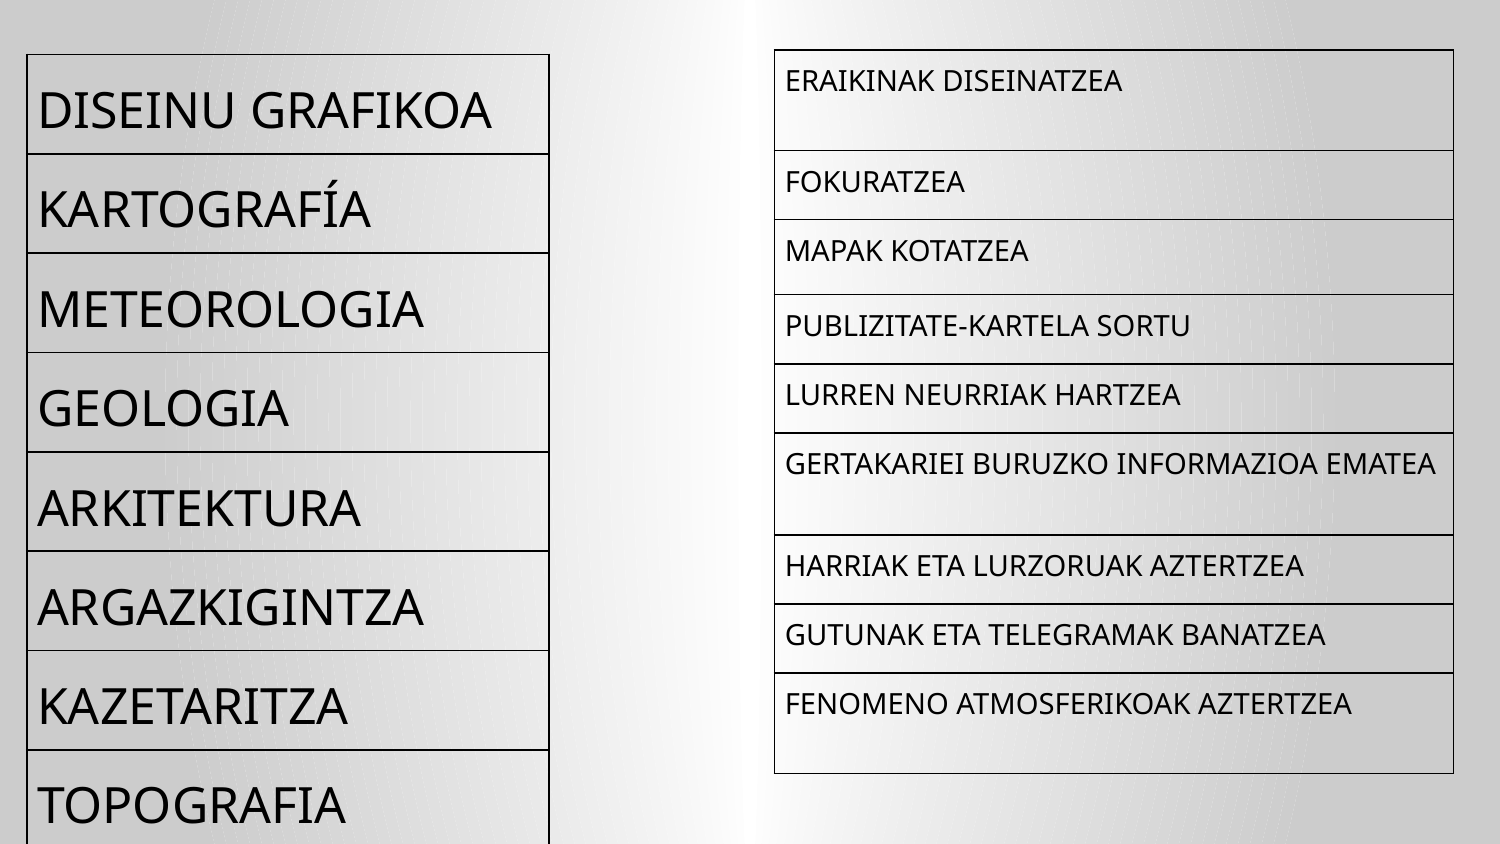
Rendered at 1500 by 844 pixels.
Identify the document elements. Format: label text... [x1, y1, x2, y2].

table_cell ARGAZKIGINTZA [28, 552, 548, 650]
table_cell TOPOGRAFIA [28, 751, 548, 844]
table_cell METEOROLOGIA [28, 254, 548, 352]
table_cell GEOLOGIA [28, 353, 548, 451]
table_cell HARRIAK ETA LURZORUAK AZTERTZEA [775, 536, 1453, 603]
table_cell PUBLIZITATE-KARTELA SORTU [775, 295, 1453, 363]
table_cell KARTOGRAFÍA [28, 155, 548, 252]
table_cell KAZETARITZA [28, 651, 548, 749]
table_cell ARKITEKTURA [28, 453, 548, 550]
table_cell MAPAK KOTATZEA [775, 220, 1453, 294]
table_cell LURREN NEURRIAK HARTZEA [775, 365, 1453, 432]
table_cell FENOMENO ATMOSFERIKOAK AZTERTZEA [775, 674, 1453, 773]
table_cell GUTUNAK ETA TELEGRAMAK BANATZEA [775, 605, 1453, 672]
table_header ERAIKINAK DISEINATZEA [775, 51, 1453, 150]
table_cell FOKURATZEA [775, 151, 1453, 219]
table_cell GERTAKARIEI BURUZKO INFORMAZIOA EMATEA [775, 434, 1453, 534]
table_header DISEINU GRAFIKOA [28, 55, 548, 153]
